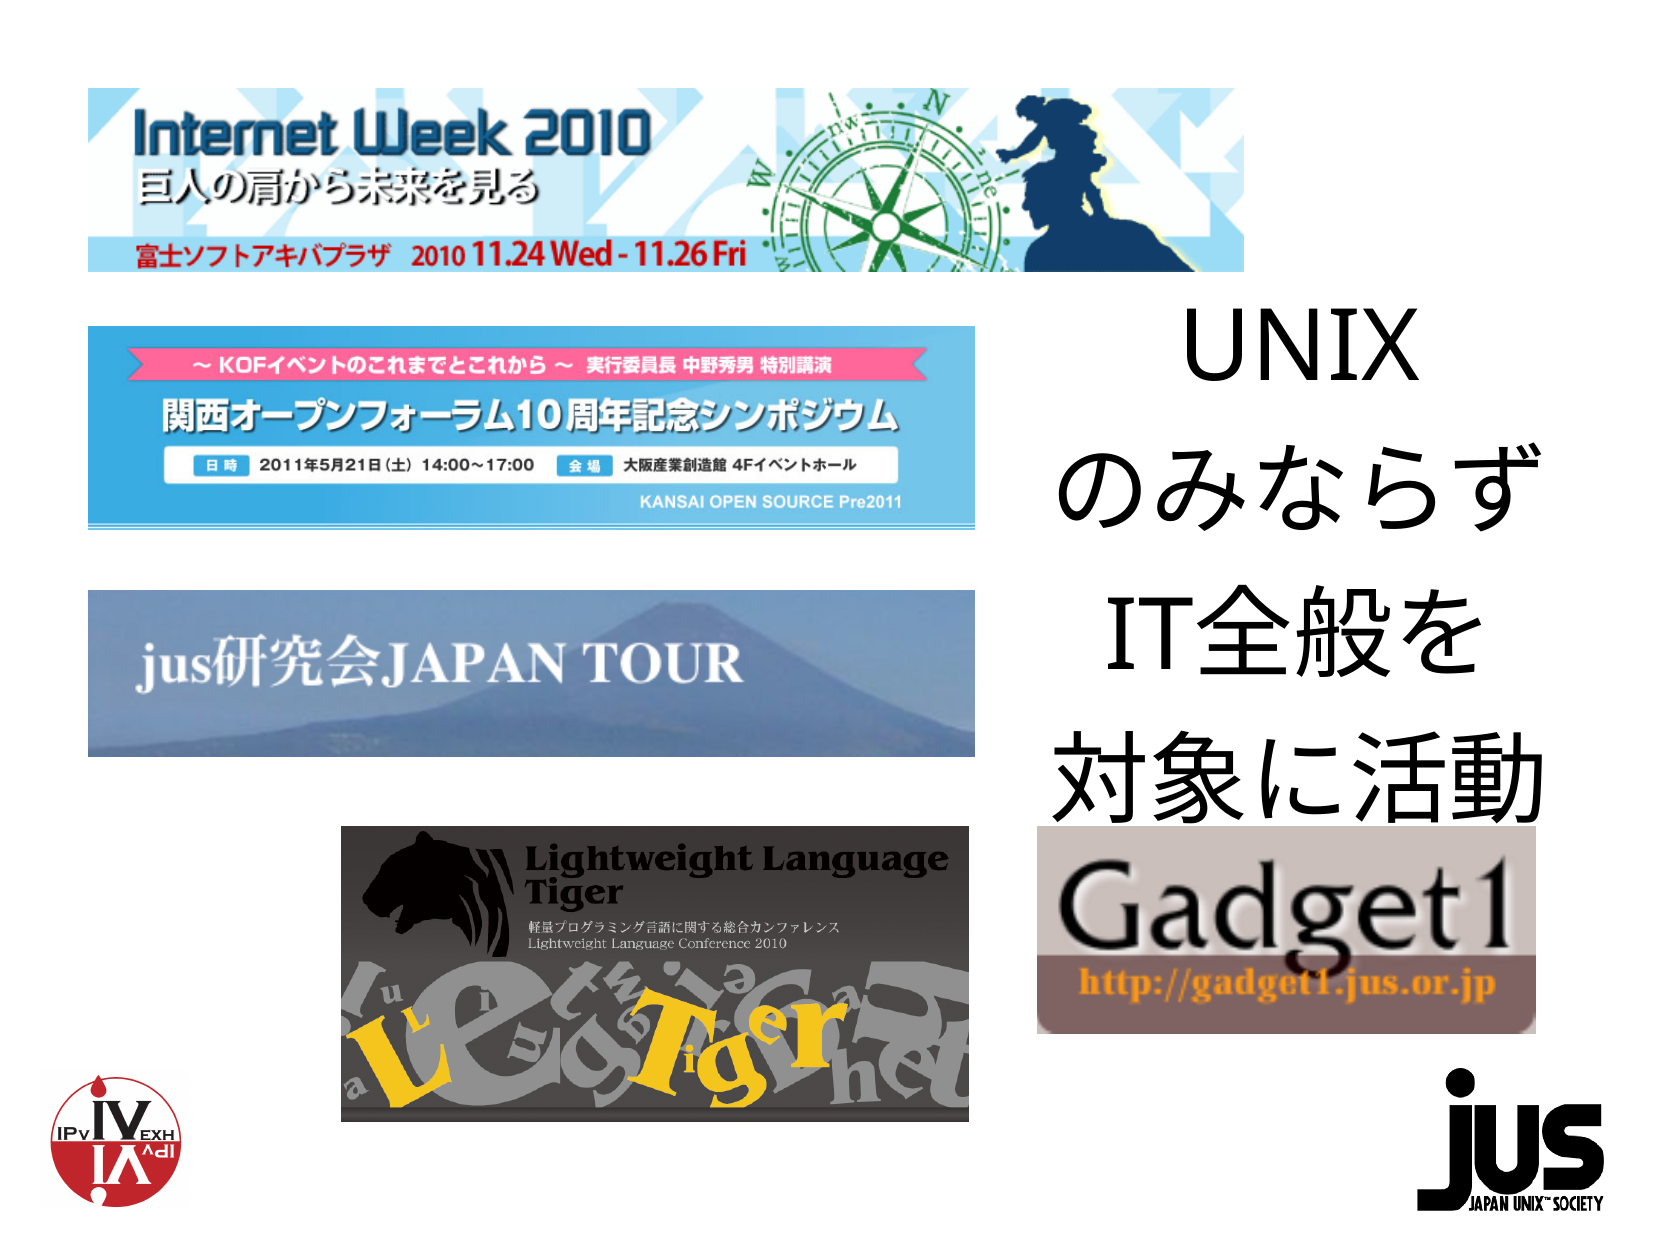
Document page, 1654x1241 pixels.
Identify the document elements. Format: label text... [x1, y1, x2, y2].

picture [88, 326, 975, 530]
picture [1037, 826, 1536, 1034]
picture [88, 590, 975, 757]
picture [41, 1068, 190, 1210]
subtitle UNIX のみならず IT全般を 対象に活動 [1003, 305, 1595, 813]
picture [1417, 1068, 1604, 1211]
picture [341, 826, 969, 1123]
picture [88, 88, 1244, 272]
